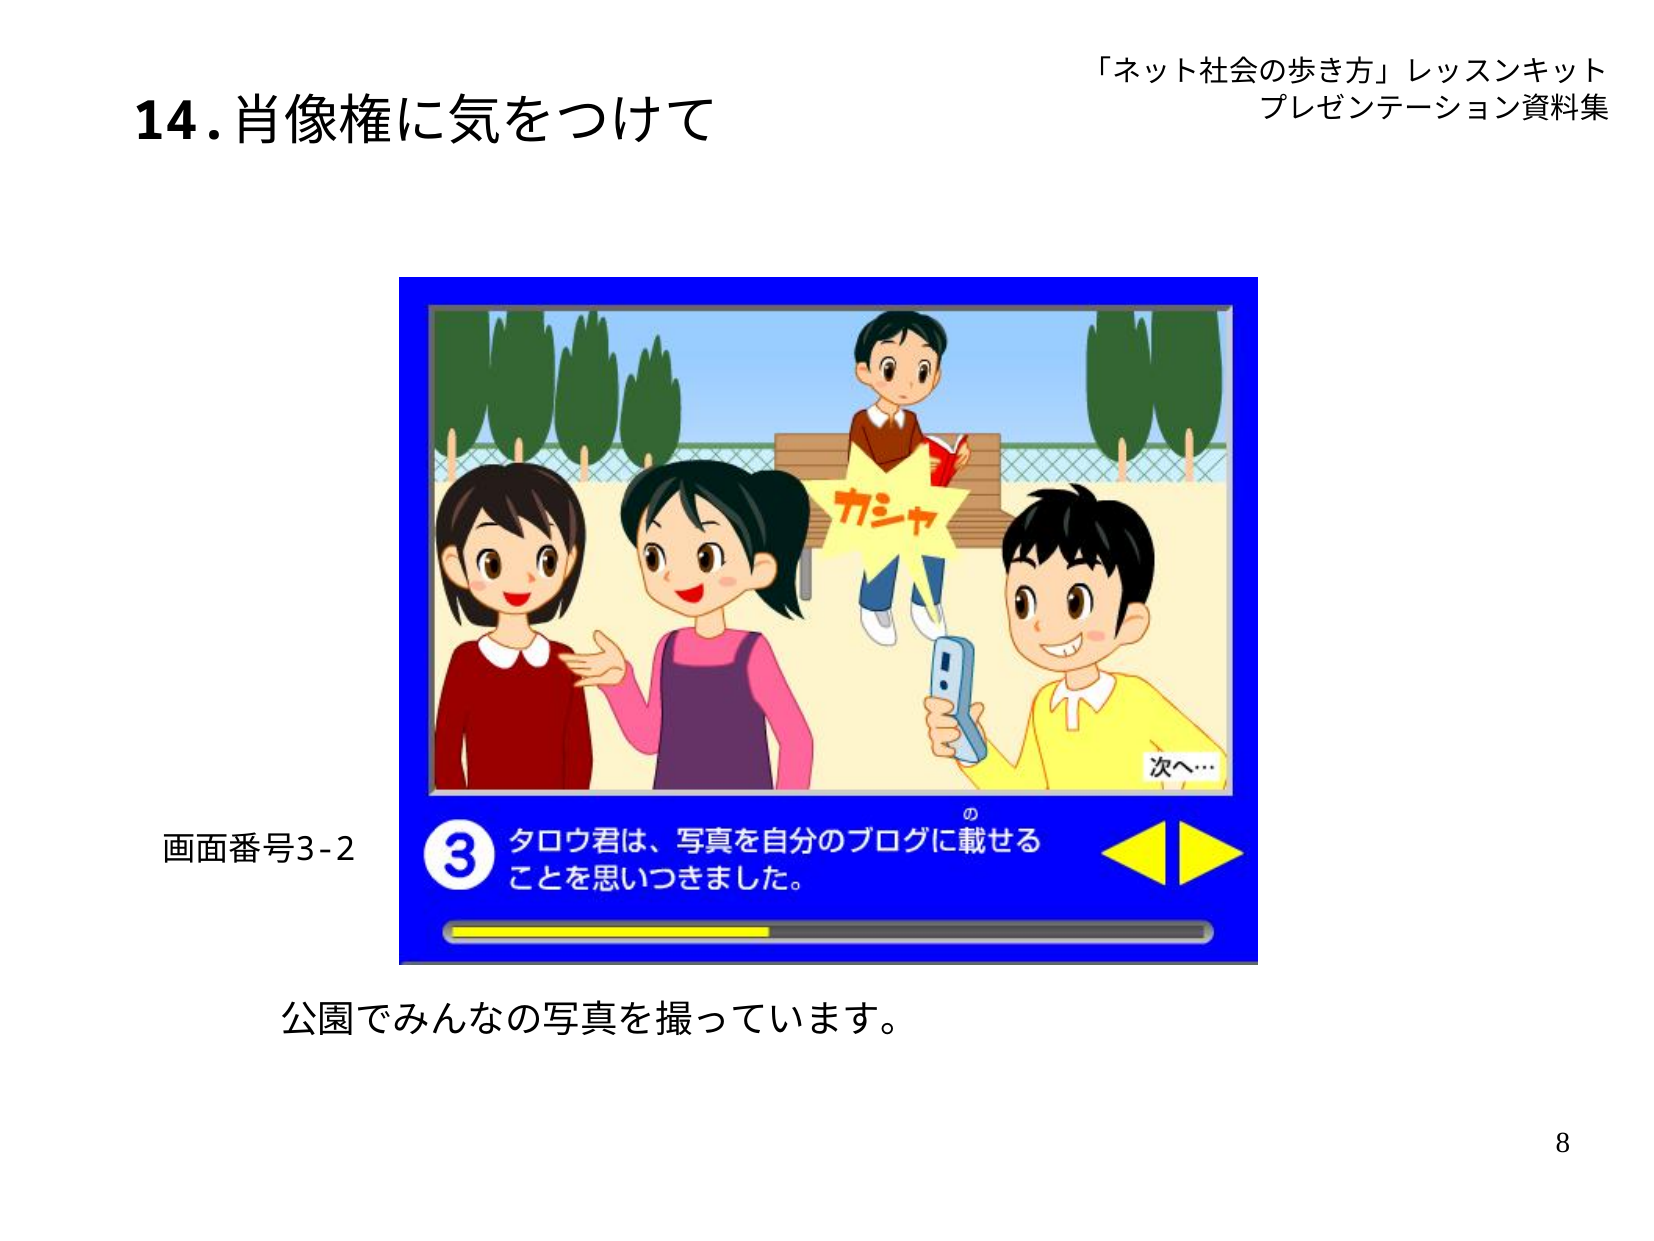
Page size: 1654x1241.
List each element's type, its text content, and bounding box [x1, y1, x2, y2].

text_box 「ネット社会の歩き方」レッスンキット プレゼンテーション資料集 [1062, 44, 1625, 134]
text_box 公園でみんなの写真を撮っています。 [265, 981, 1418, 1051]
text_box 14.肖像権に気をつけて [118, 88, 1093, 158]
text_box 画面番号3-2 [147, 826, 384, 875]
picture [399, 277, 1258, 965]
